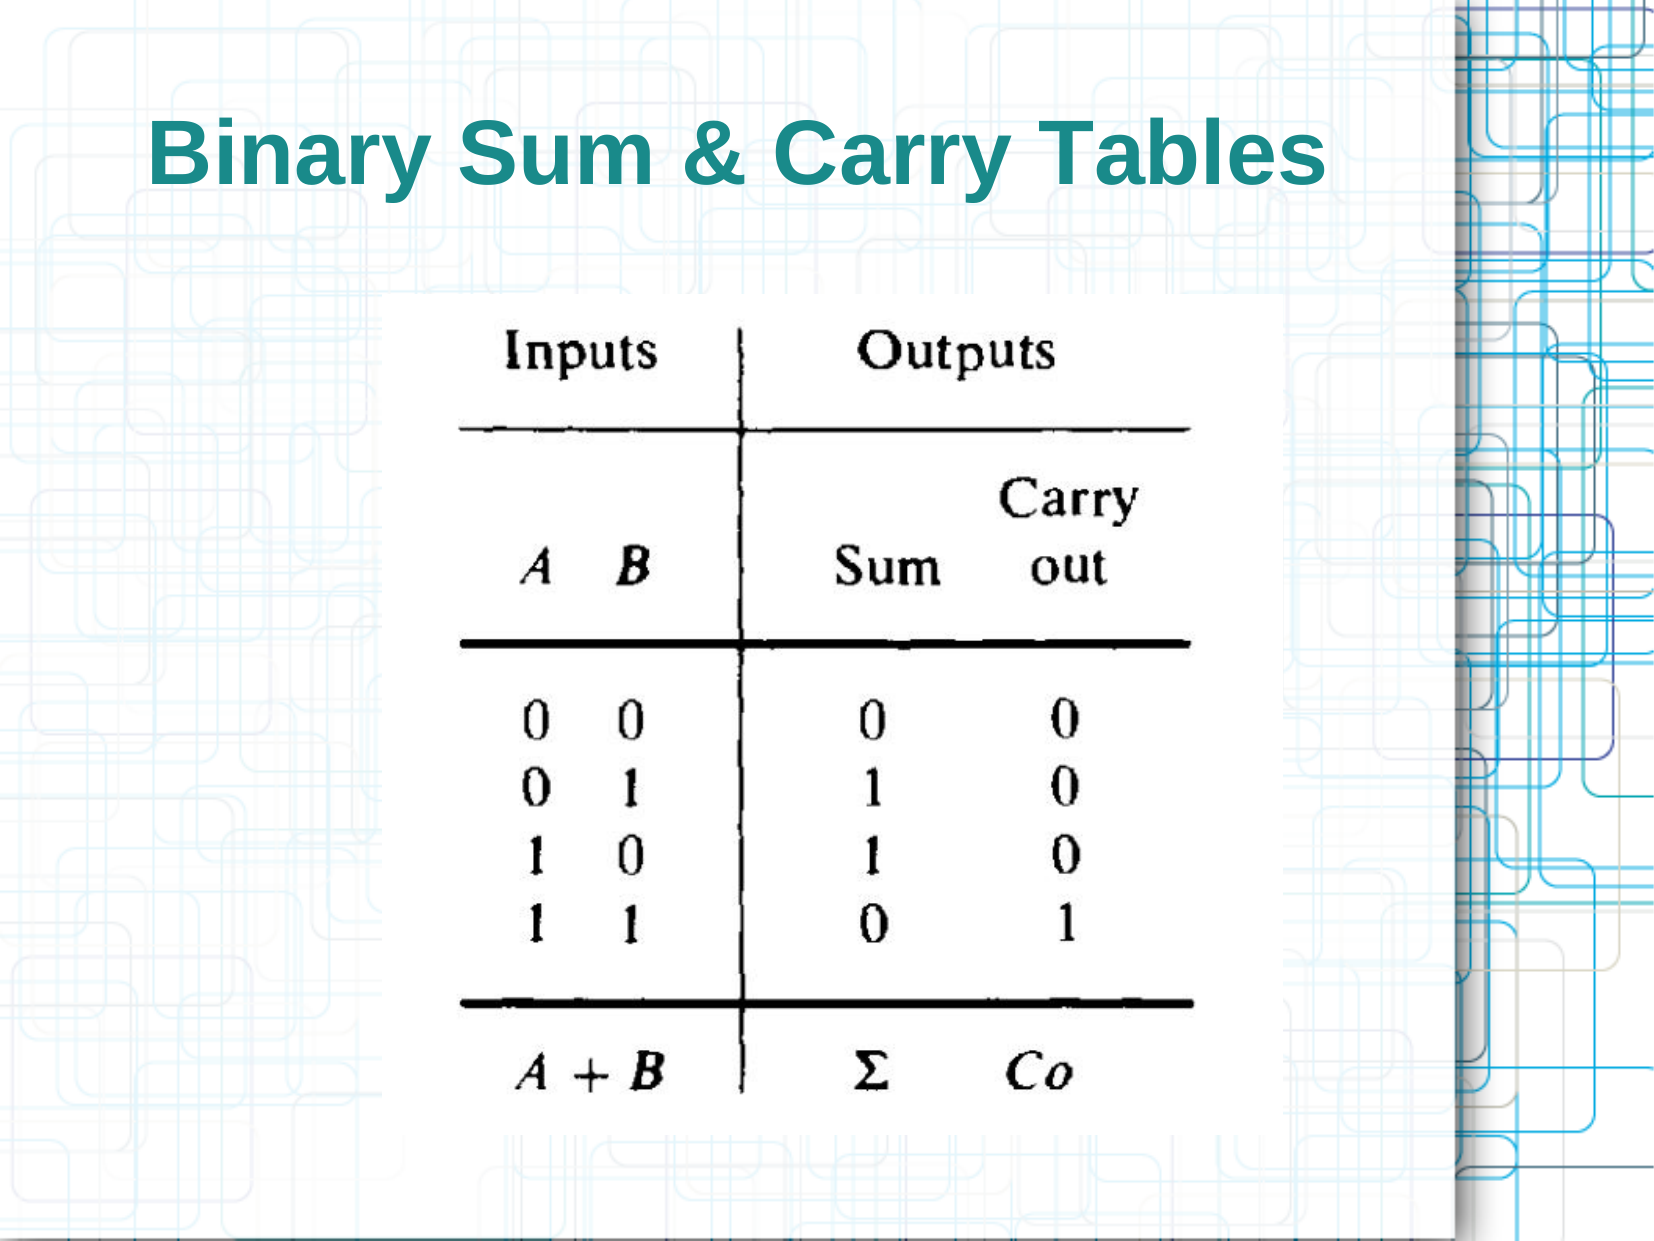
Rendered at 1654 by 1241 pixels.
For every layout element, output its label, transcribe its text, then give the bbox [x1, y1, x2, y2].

picture [0, 0, 1654, 1241]
title Binary Sum & Carry Tables [59, 49, 1418, 257]
